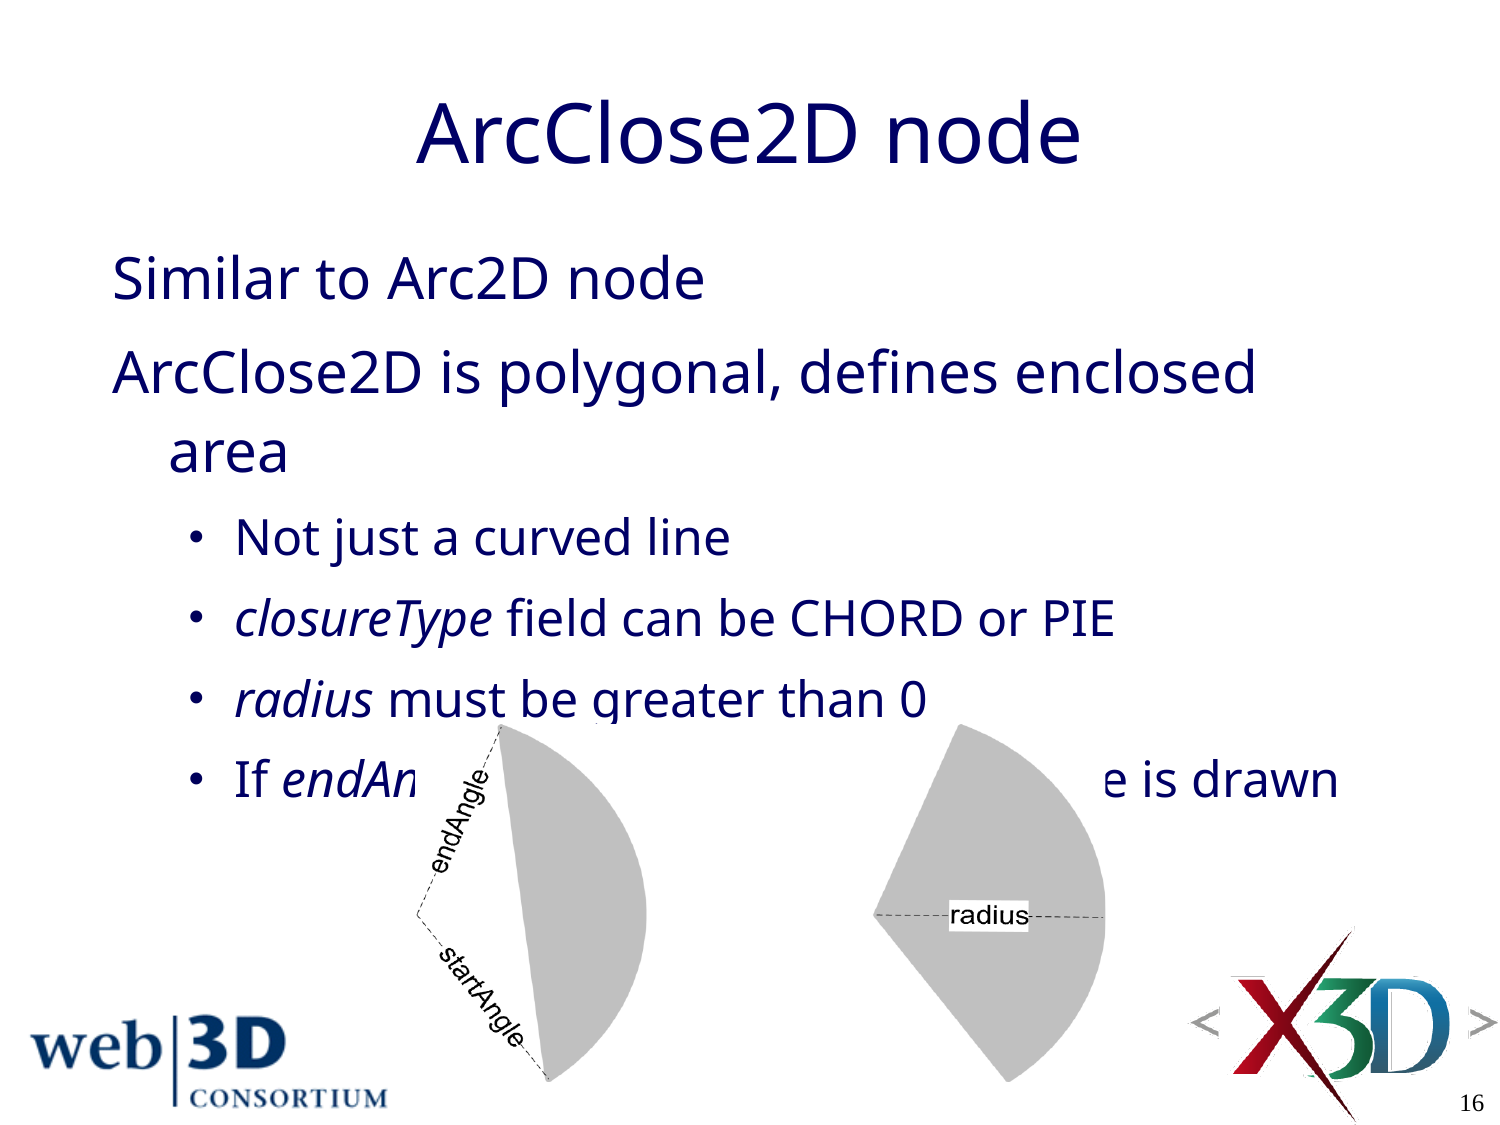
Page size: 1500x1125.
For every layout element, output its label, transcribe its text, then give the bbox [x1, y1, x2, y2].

picture [12, 998, 413, 1118]
title ArcClose2D node [112, 37, 1388, 226]
picture [415, 724, 1106, 1082]
list Similar to Arc2D node ArcClose2D is polygonal, defines enclosed area Not just a curved line closureType field can be CHORD or PIE radius must be greater than 0 If endAngle – startAngle > 2pi, full circle is drawn [112, 237, 1388, 986]
picture [1187, 926, 1500, 1125]
